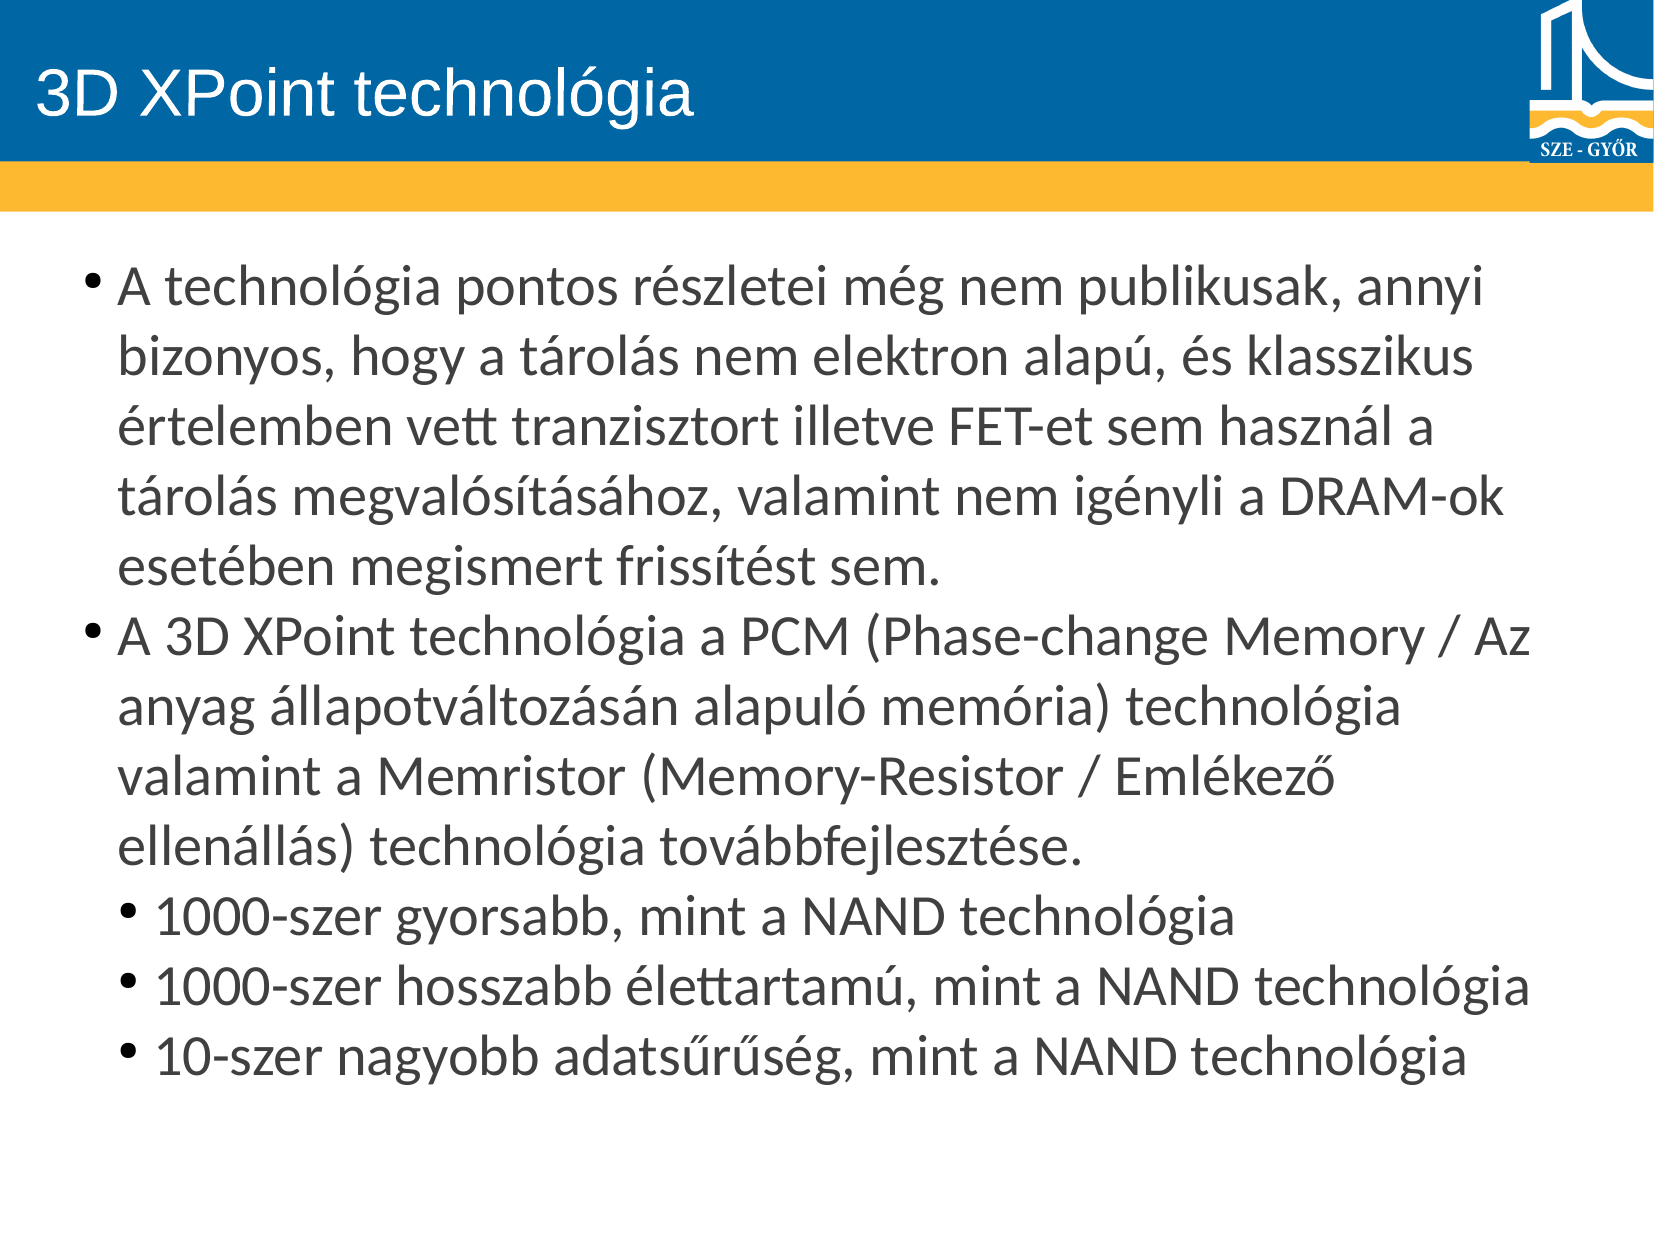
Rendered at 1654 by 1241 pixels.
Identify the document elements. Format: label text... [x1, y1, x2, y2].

picture [1529, 0, 1654, 163]
text_box A technológia pontos részletei még nem publikusak, annyi bizonyos, hogy a tárolás nem elektron alapú, és klasszikus értelemben vett tranzisztort illetve FET-et sem használ a tárolás megvalósításához, valamint nem igényli a DRAM-ok esetében megismert frissítést sem. A 3D XPoint technológia a PCM (Phase-change Memory / Az anyag állapotváltozásán alapuló memória) technológia valamint a Memristor (Memory-Resistor / Emlékező ellenállás) technológia továbbfejlesztése. 1000-szer gyorsabb, mint a NAND technológia 1000-szer hosszabb élettartamú, mint a NAND technológia 10-szer nagyobb adatsűrűség, mint a NAND technológia [82, 247, 1583, 1198]
text_box 3D XPoint technológia [34, 48, 1524, 144]
